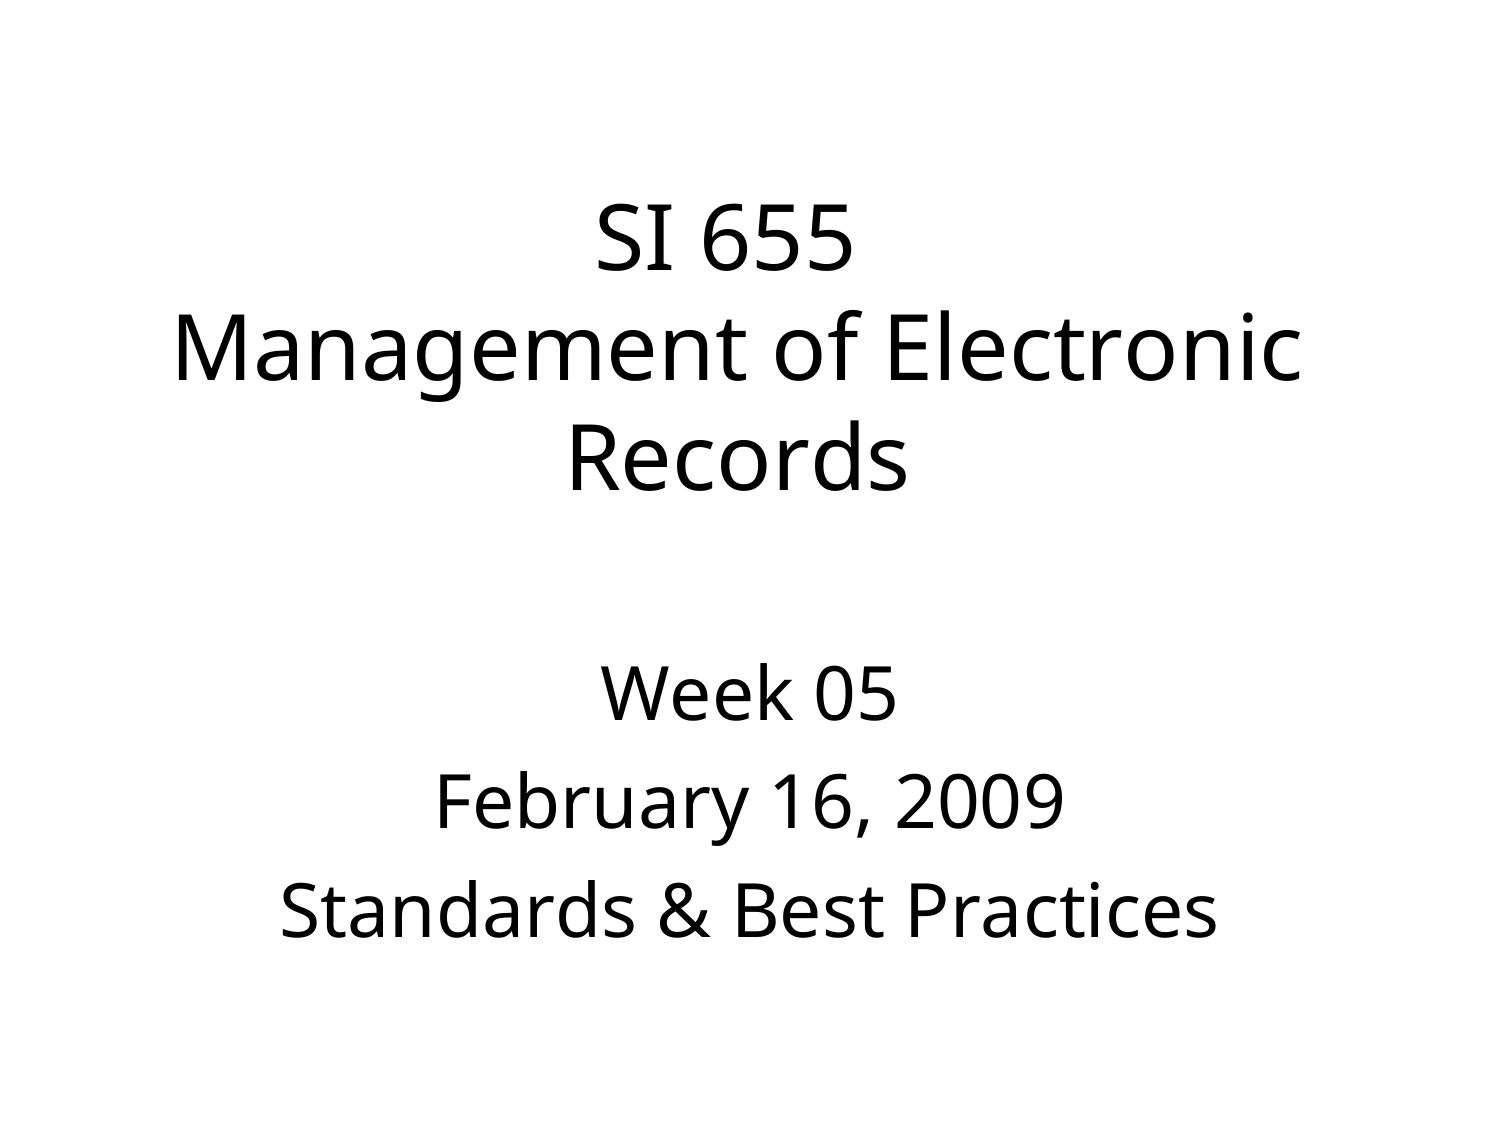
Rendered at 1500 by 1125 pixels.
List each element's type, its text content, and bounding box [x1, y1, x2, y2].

title SI 655 Management of Electronic Records [99, 171, 1375, 517]
text_box Week 05 February 16, 2009 Standards & Best Practices [225, 637, 1276, 1026]
